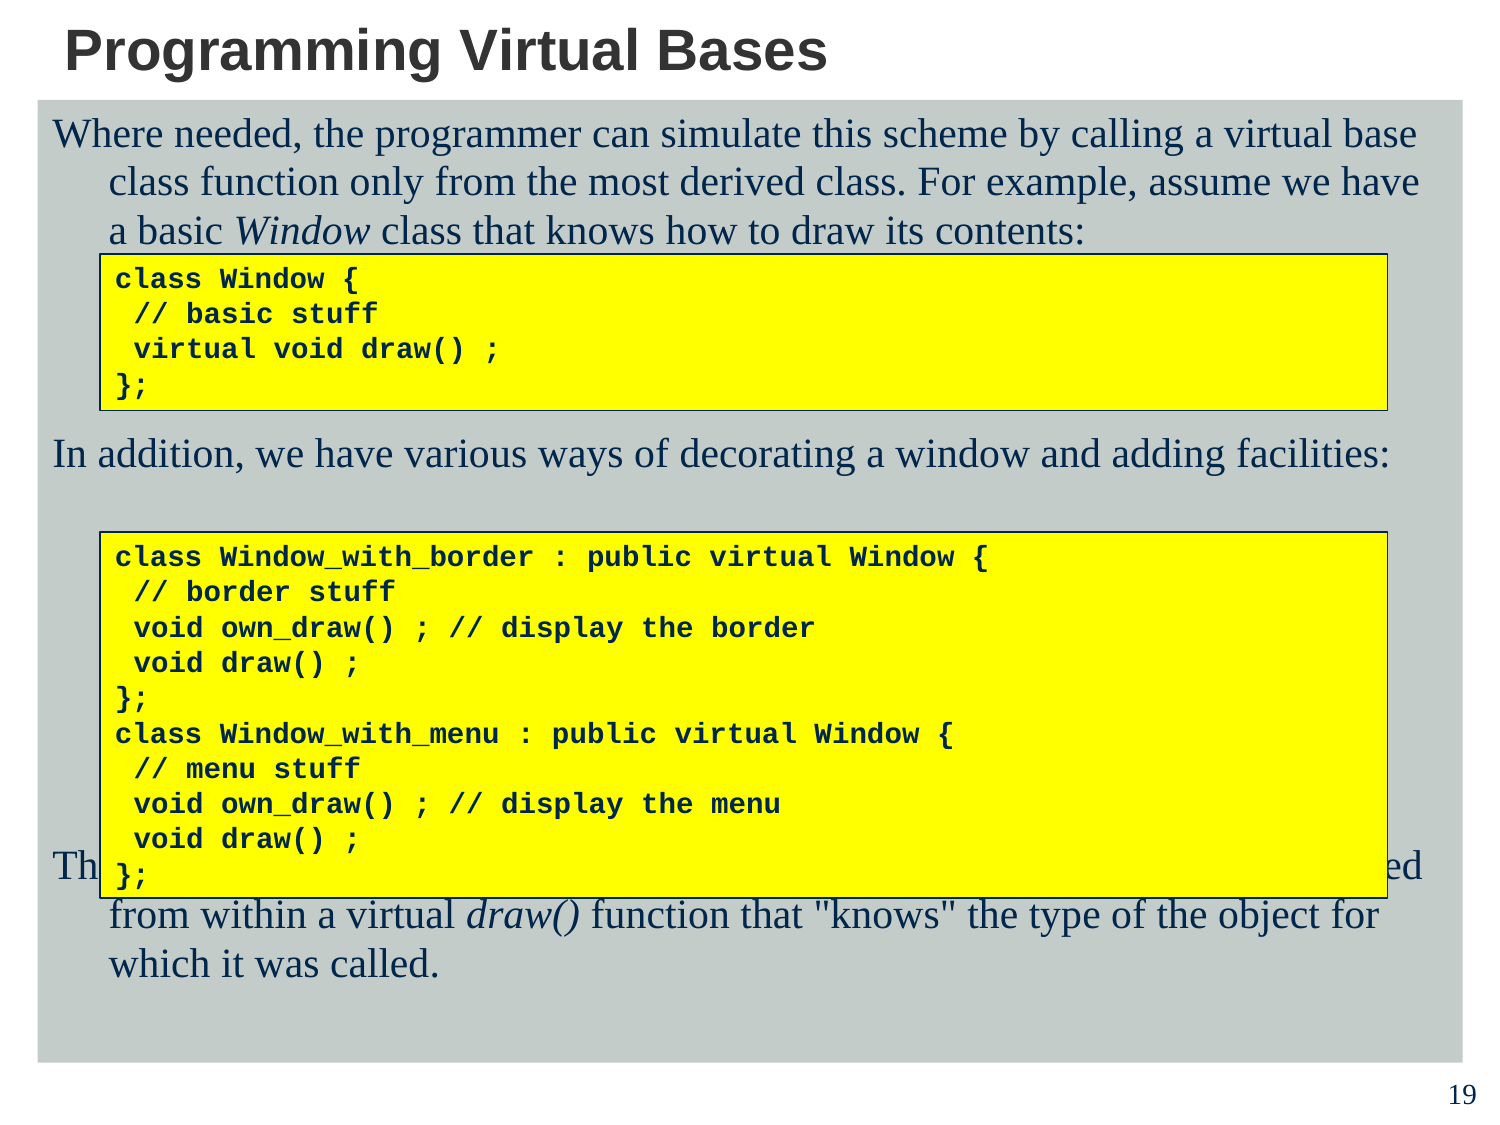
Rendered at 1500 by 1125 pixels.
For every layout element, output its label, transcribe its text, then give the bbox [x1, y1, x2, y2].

title Programming Virtual Bases [50, 0, 1450, 91]
text_box class Window { // basic stuff virtual void draw() ; }; [99, 254, 1388, 411]
text_box class Window_with_border : public virtual Window { // border stuff void own_draw() ; // display the border void draw() ; }; class Window_with_menu : public virtual Window { // menu stuff void own_draw() ; // display the menu void draw() ; }; [99, 532, 1388, 904]
list Where needed, the programmer can simulate this scheme by calling a virtual base class function only from the most derived class. For example, assume we have a basic Window class that knows how to draw its contents: In addition, we have various ways of decorating a window and adding facilities: The own_draw() functions need not be virtual because they are meant to be called from within a virtual draw() function that "knows" the type of the object for which it was called. [37, 99, 1463, 1063]
